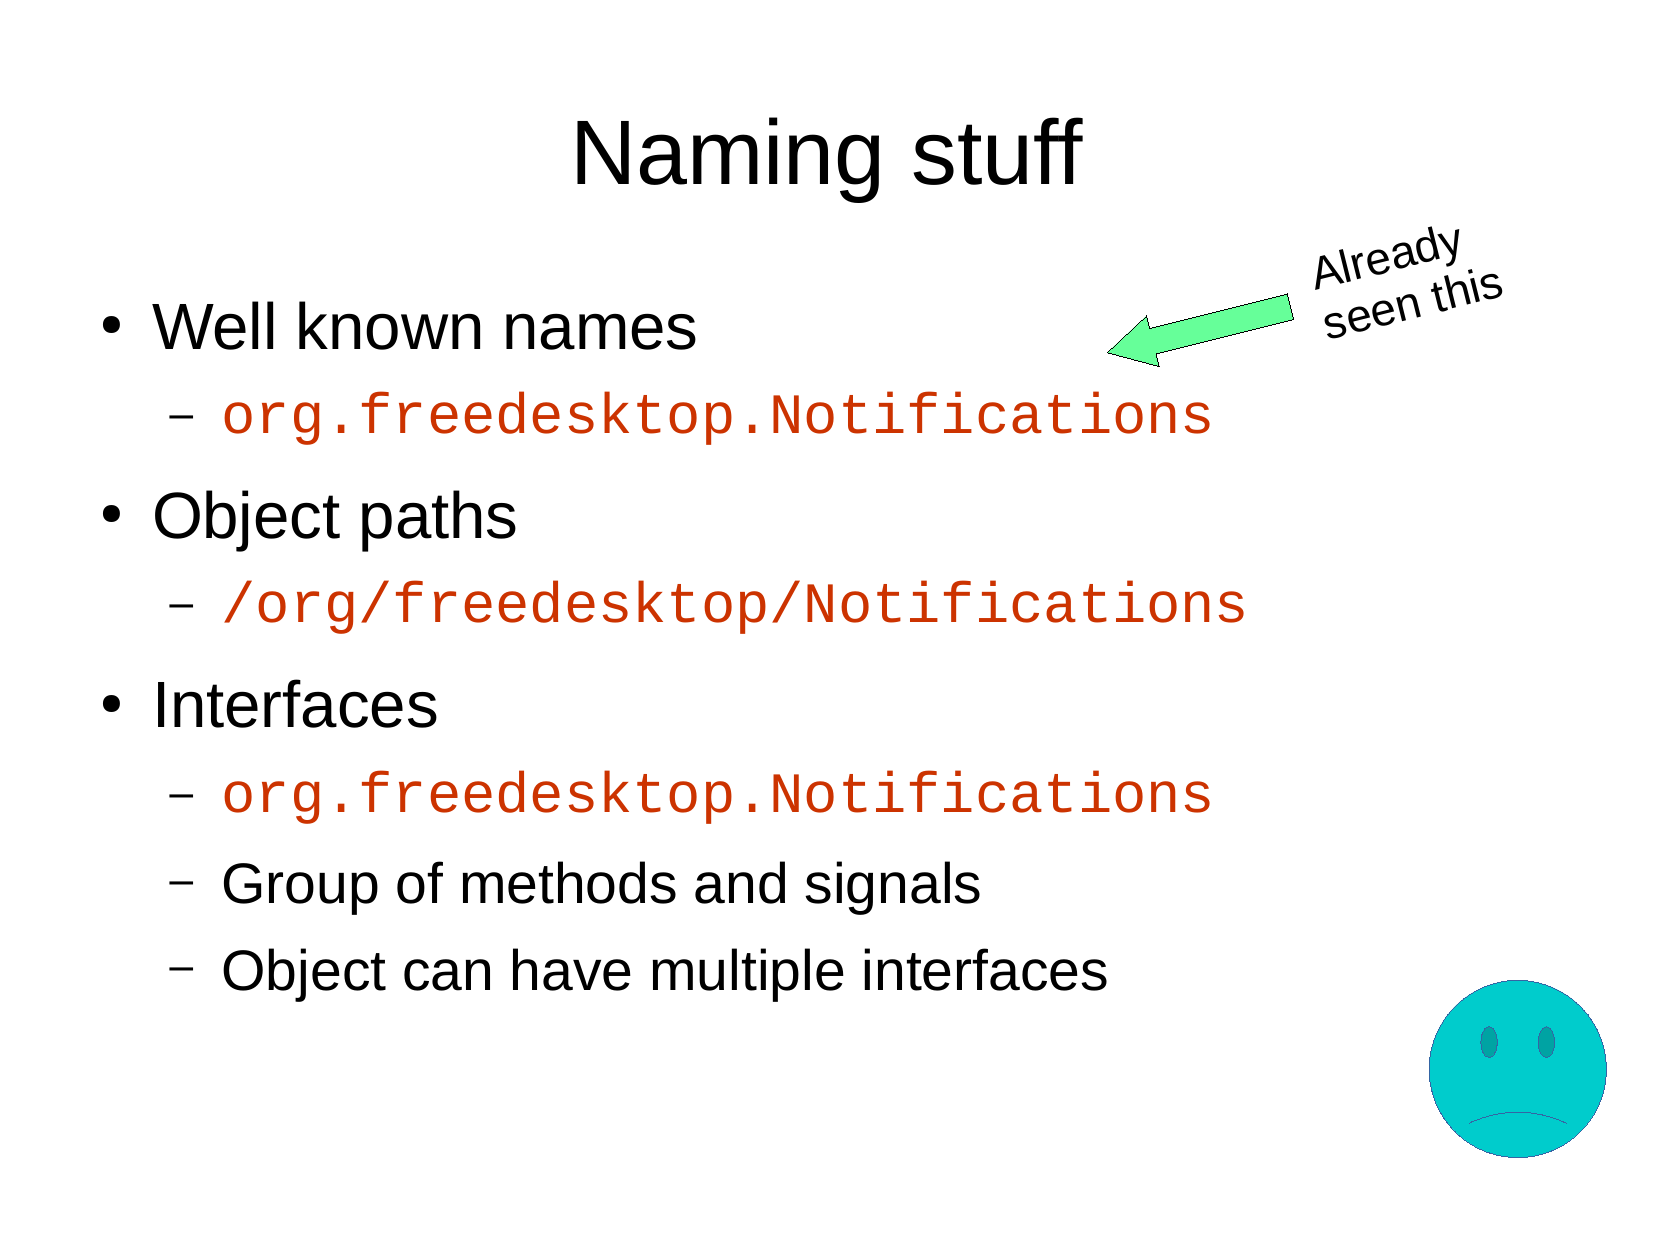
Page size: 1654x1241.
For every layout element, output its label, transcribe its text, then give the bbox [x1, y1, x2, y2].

title Naming stuff [82, 49, 1571, 257]
text_box [1429, 980, 1607, 1158]
list Well known names org.freedesktop.Notifications Object paths /org/freedesktop/Notifications Interfaces org.freedesktop.Notifications Group of methods and signals Object can have multiple interfaces [82, 290, 1571, 1010]
text_box Already seen this [1289, 192, 1536, 361]
text_box [1107, 293, 1294, 367]
